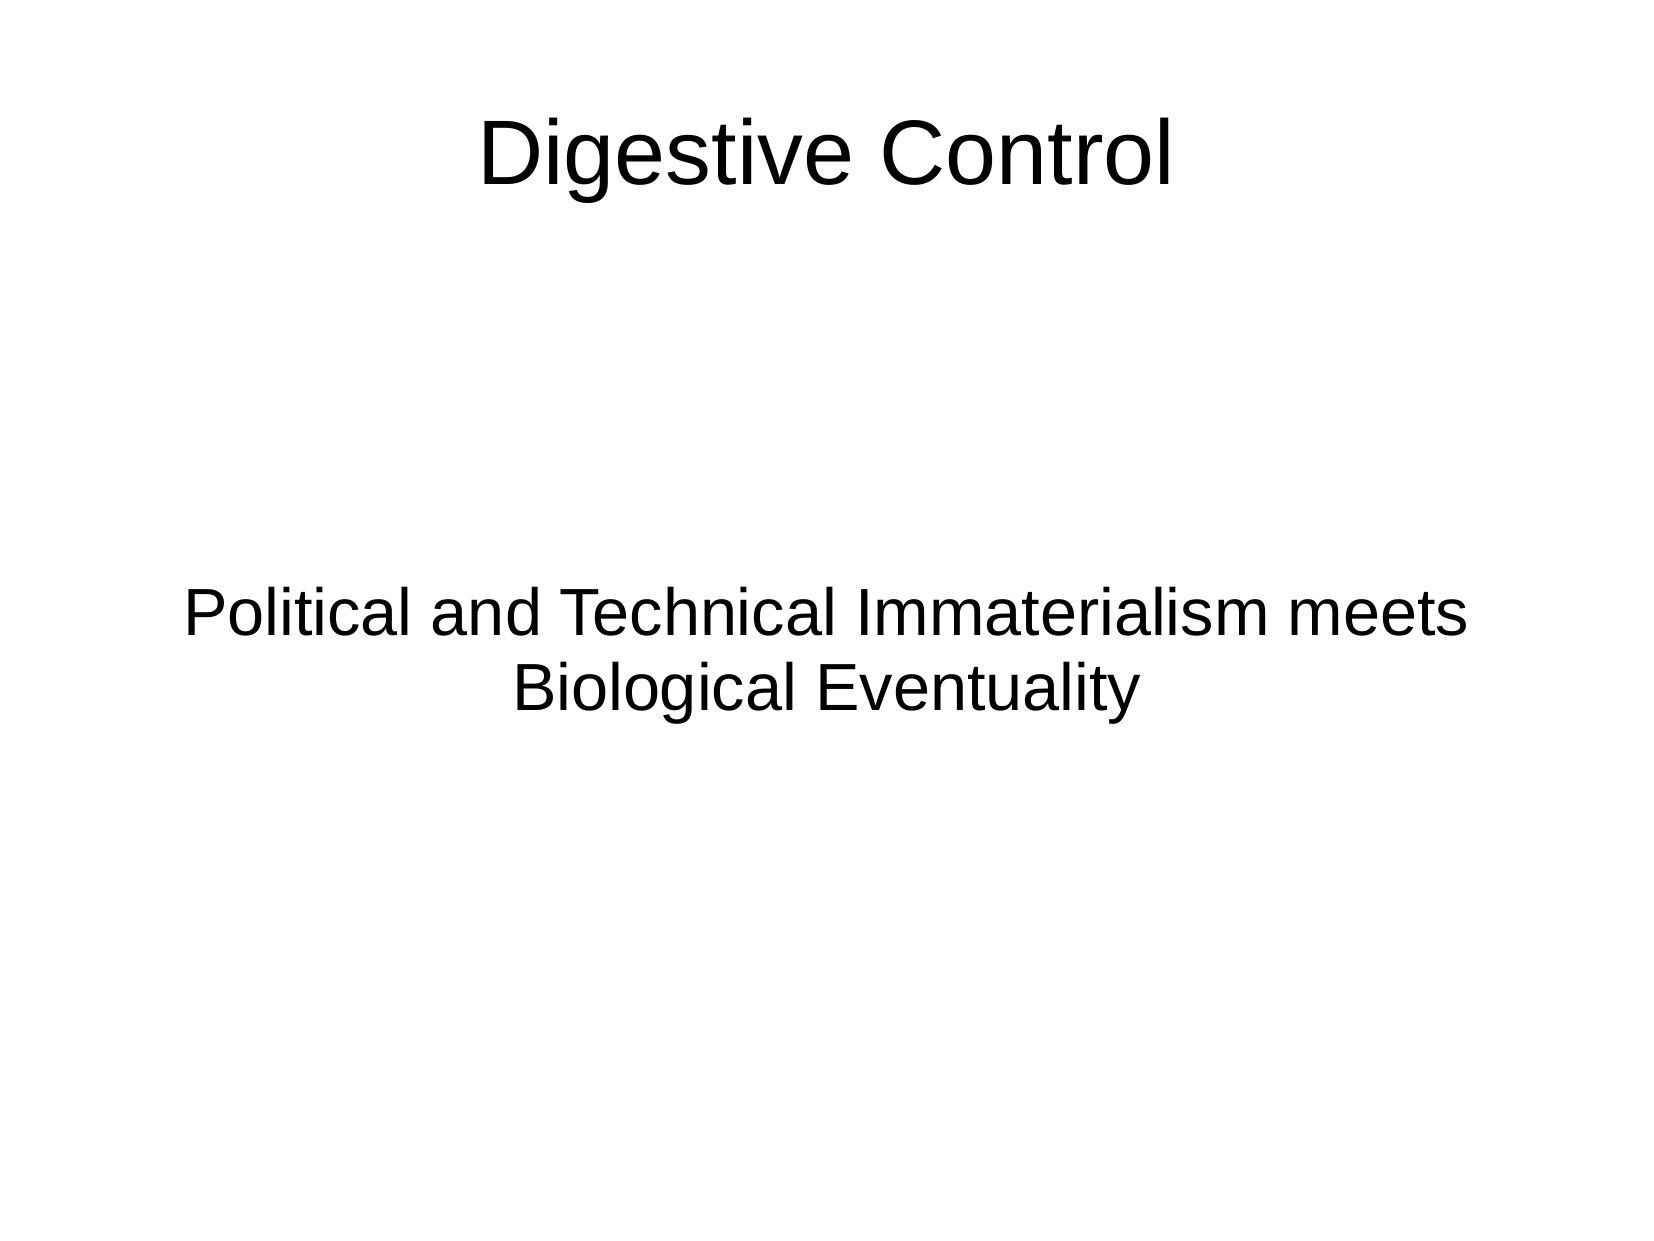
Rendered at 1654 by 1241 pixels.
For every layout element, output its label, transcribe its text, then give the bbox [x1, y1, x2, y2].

title Digestive Control [82, 49, 1571, 257]
subtitle Political and Technical Immaterialism meets Biological Eventuality [82, 290, 1571, 1010]
